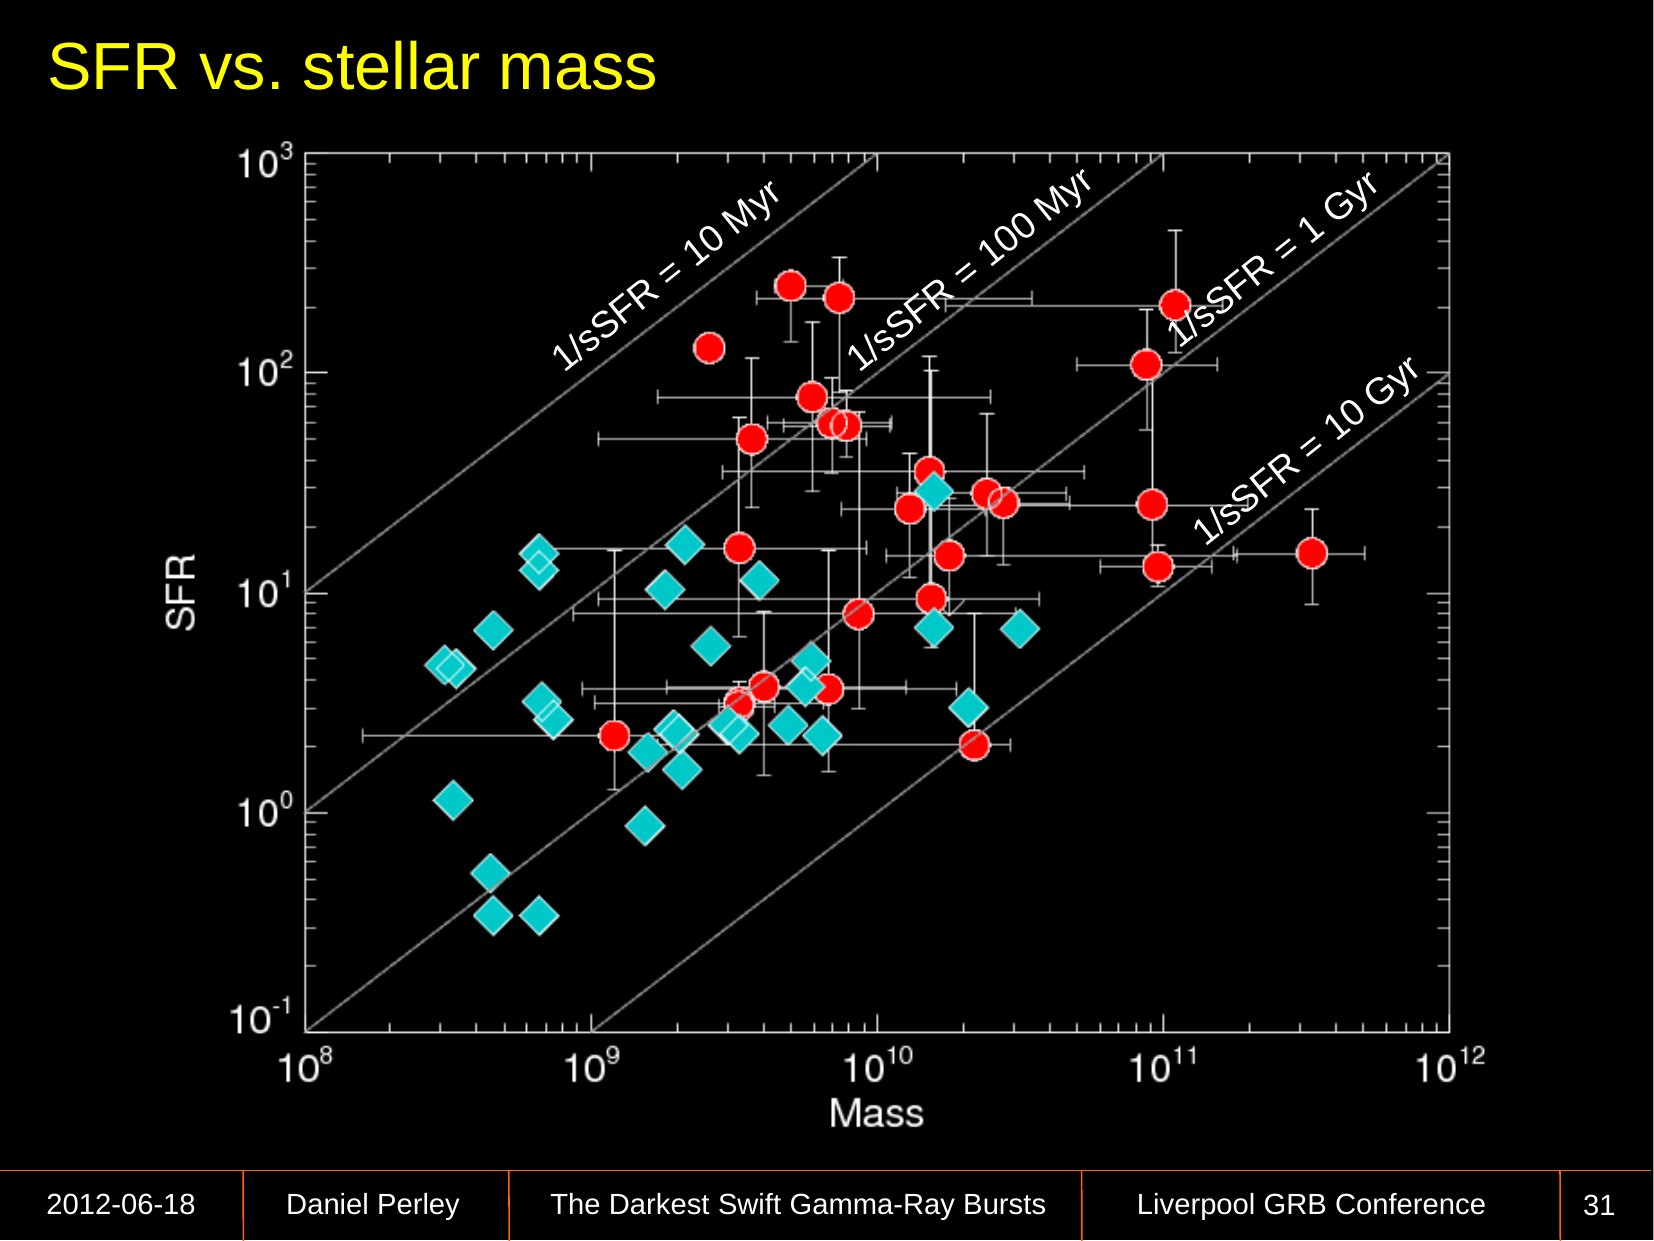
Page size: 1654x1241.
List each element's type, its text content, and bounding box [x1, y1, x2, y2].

text_box 1/sSFR = 1 Gyr [1142, 138, 1412, 372]
title SFR vs. stellar mass [47, 25, 1564, 107]
picture [150, 122, 1501, 1129]
text_box 1/sSFR = 10 Gyr [1167, 325, 1481, 607]
text_box 1/sSFR = 10 Myr [526, 132, 870, 440]
text_box 1/sSFR = 100 Myr [822, 132, 1166, 441]
